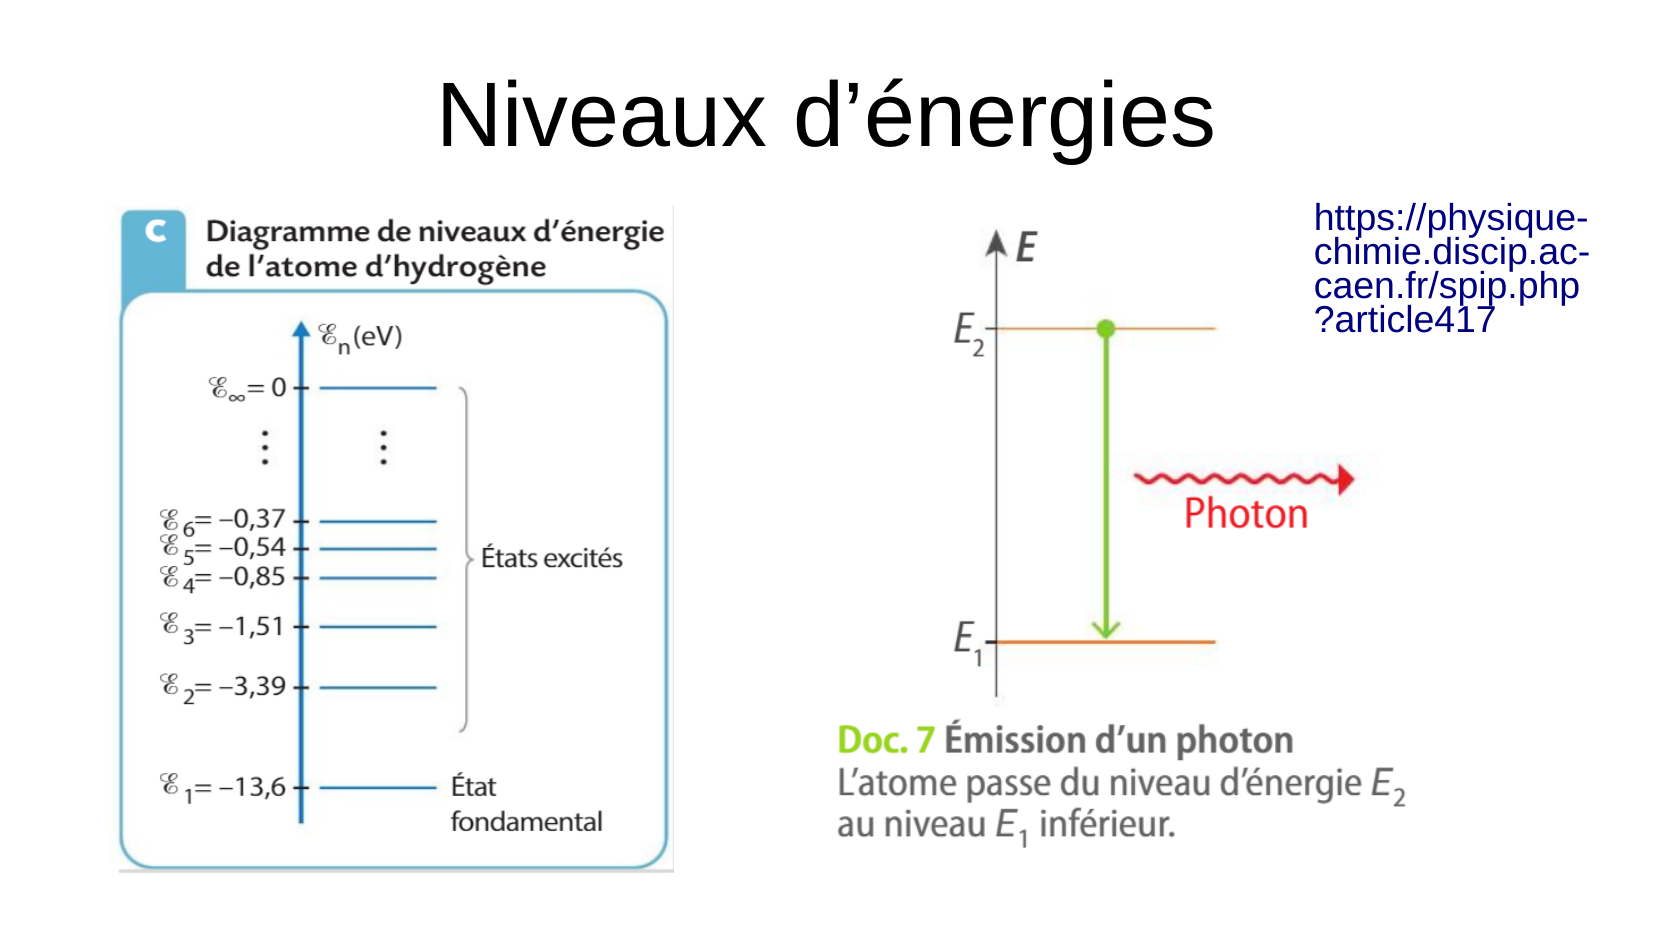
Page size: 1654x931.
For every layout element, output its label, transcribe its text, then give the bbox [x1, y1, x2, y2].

picture [108, 205, 674, 875]
title Niveaux d’énergies [82, 37, 1571, 193]
text_box https://physique-chimie.discip.ac-caen.fr/spip.php?article417 [1299, 188, 1609, 367]
picture [797, 184, 1453, 875]
